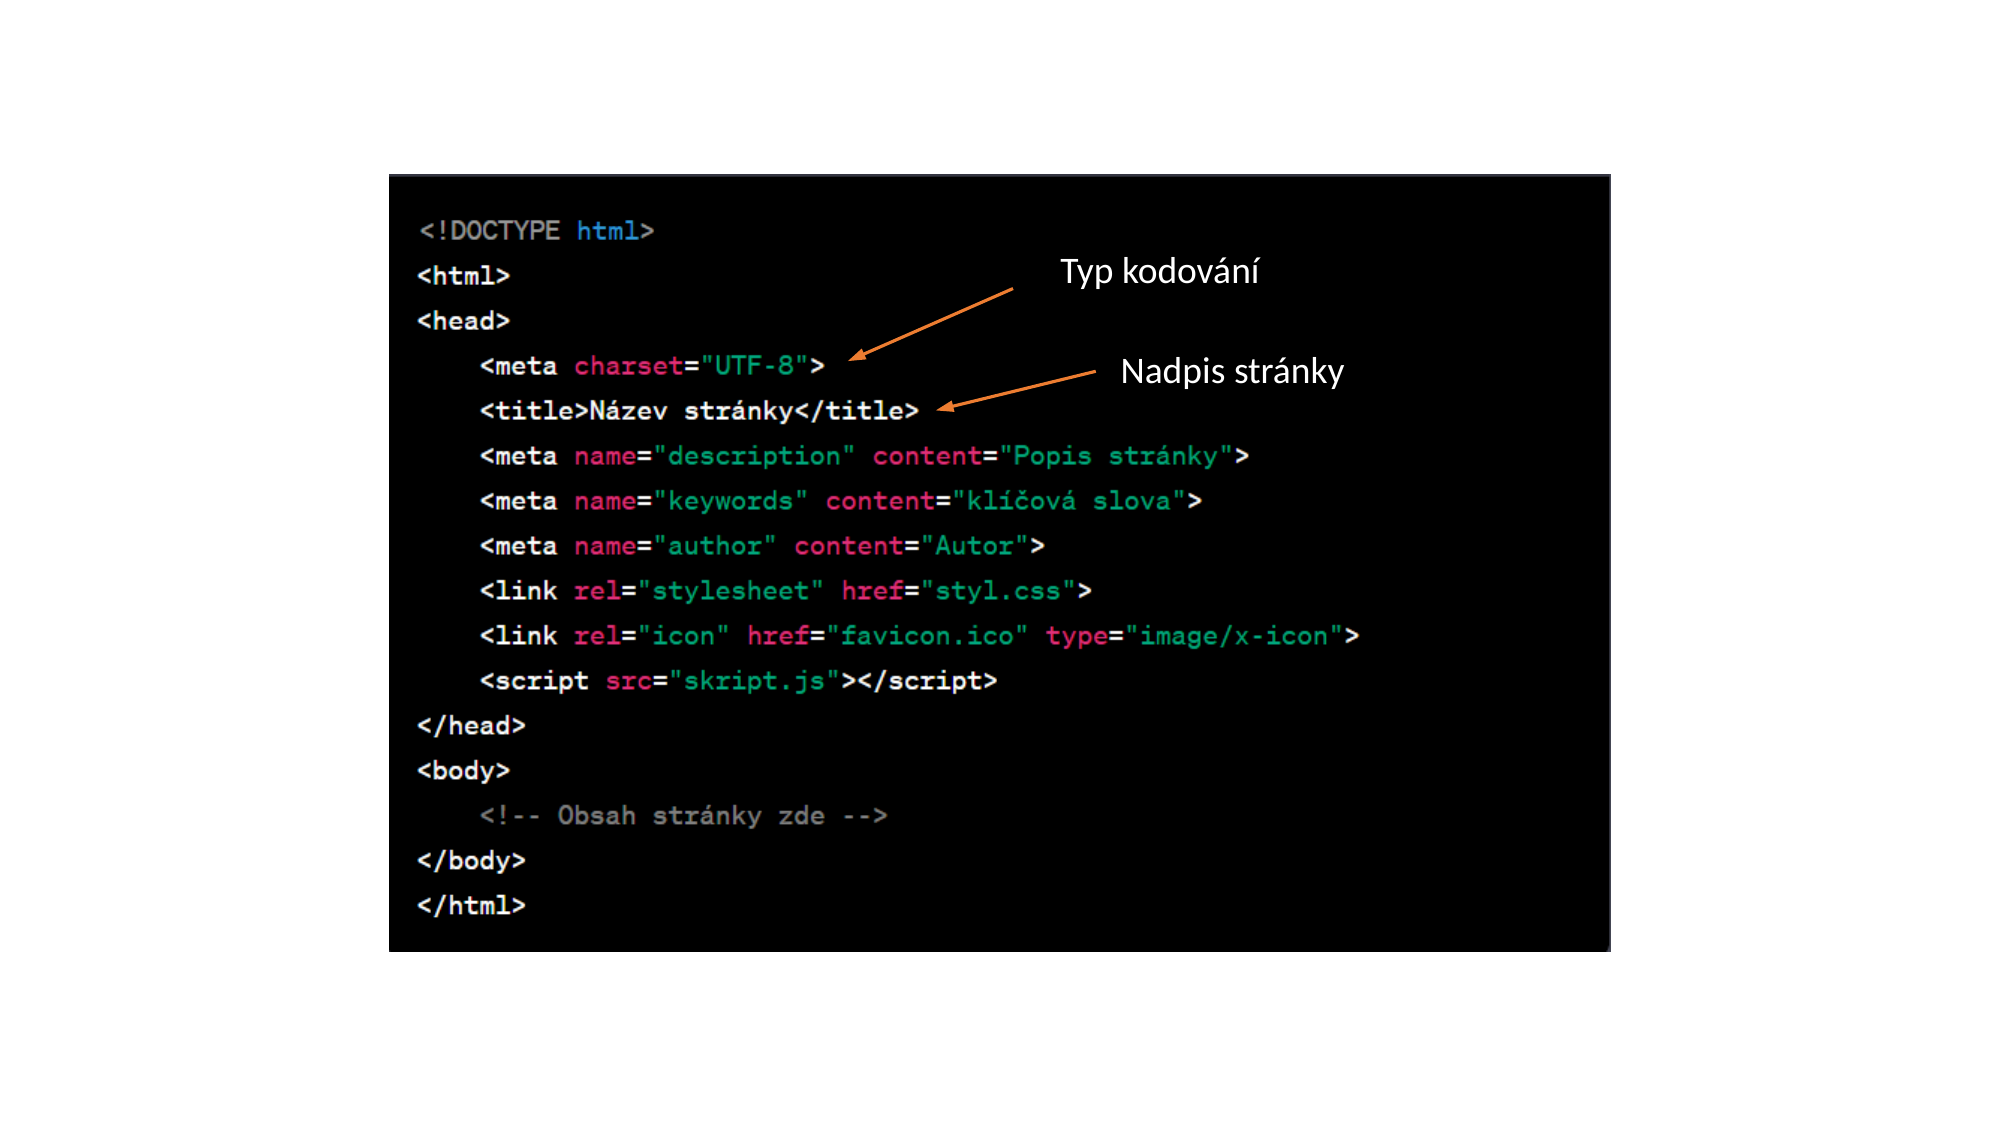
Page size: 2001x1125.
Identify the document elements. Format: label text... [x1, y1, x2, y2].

text_box Typ kodování [1045, 238, 1409, 299]
picture [389, 174, 1611, 952]
text_box Nadpis stránky [1105, 338, 1467, 400]
